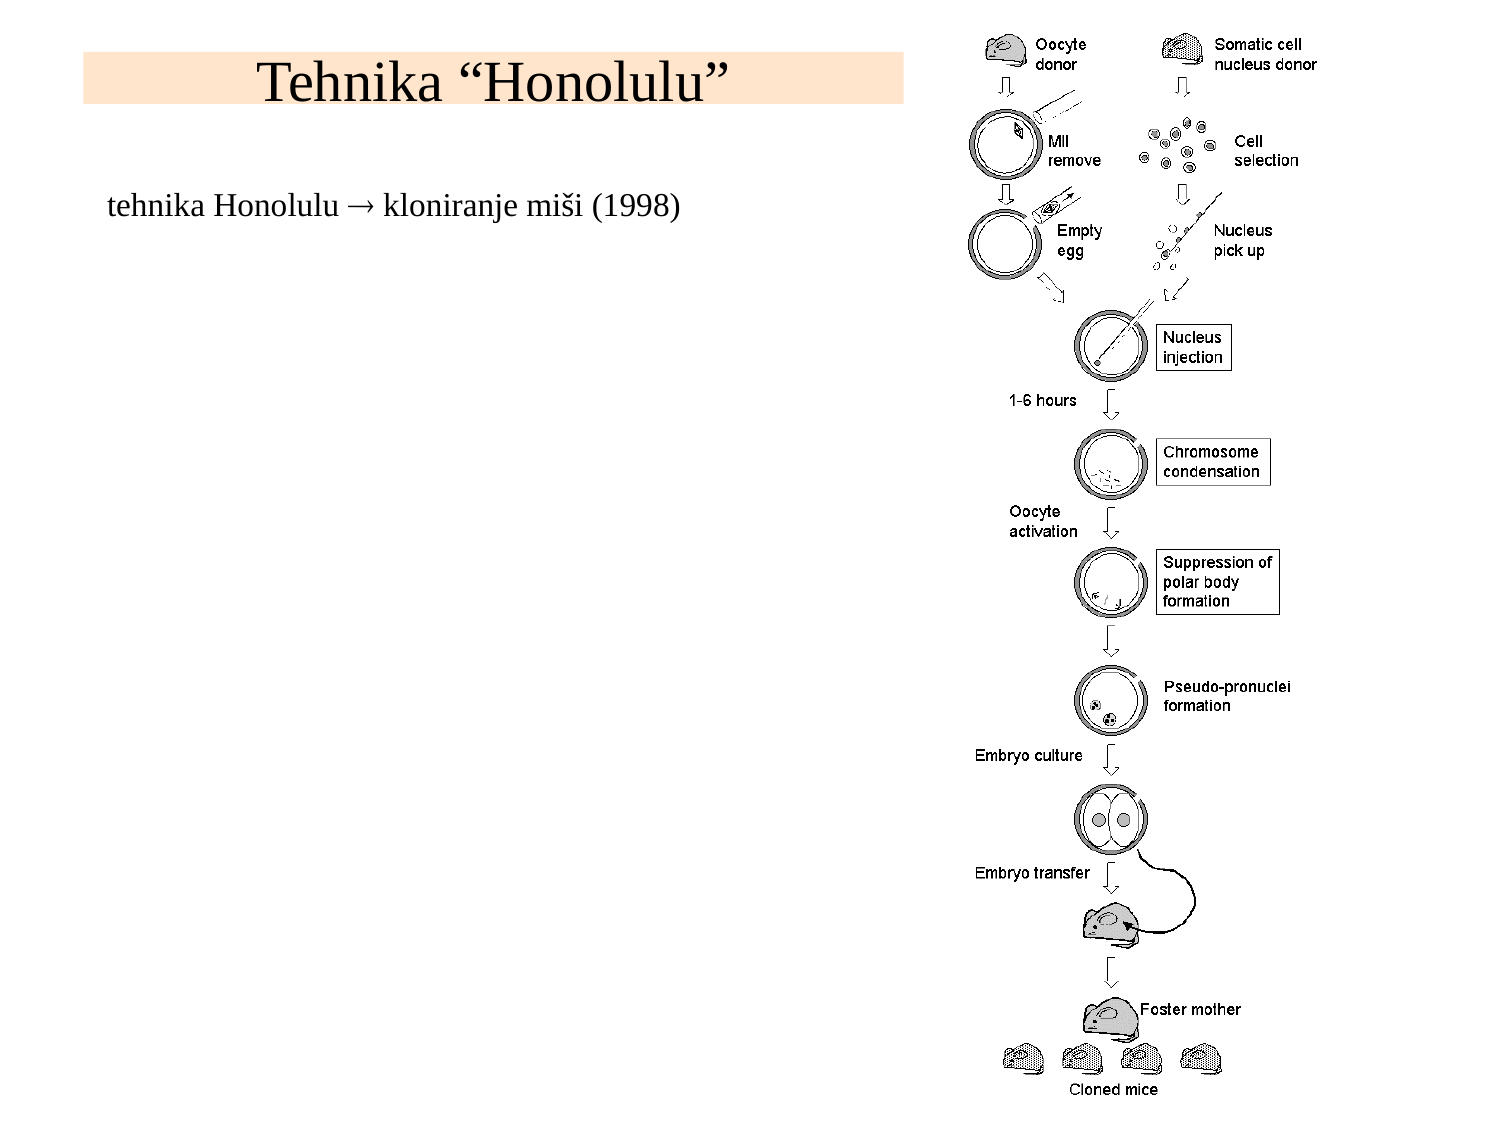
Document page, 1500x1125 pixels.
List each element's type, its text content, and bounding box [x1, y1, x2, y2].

picture [927, 0, 1378, 1113]
text_box tehnika Honolulu  kloniranje miši (1998) [92, 176, 697, 231]
text_box Tehnika “Honolulu” [83, 51, 904, 104]
